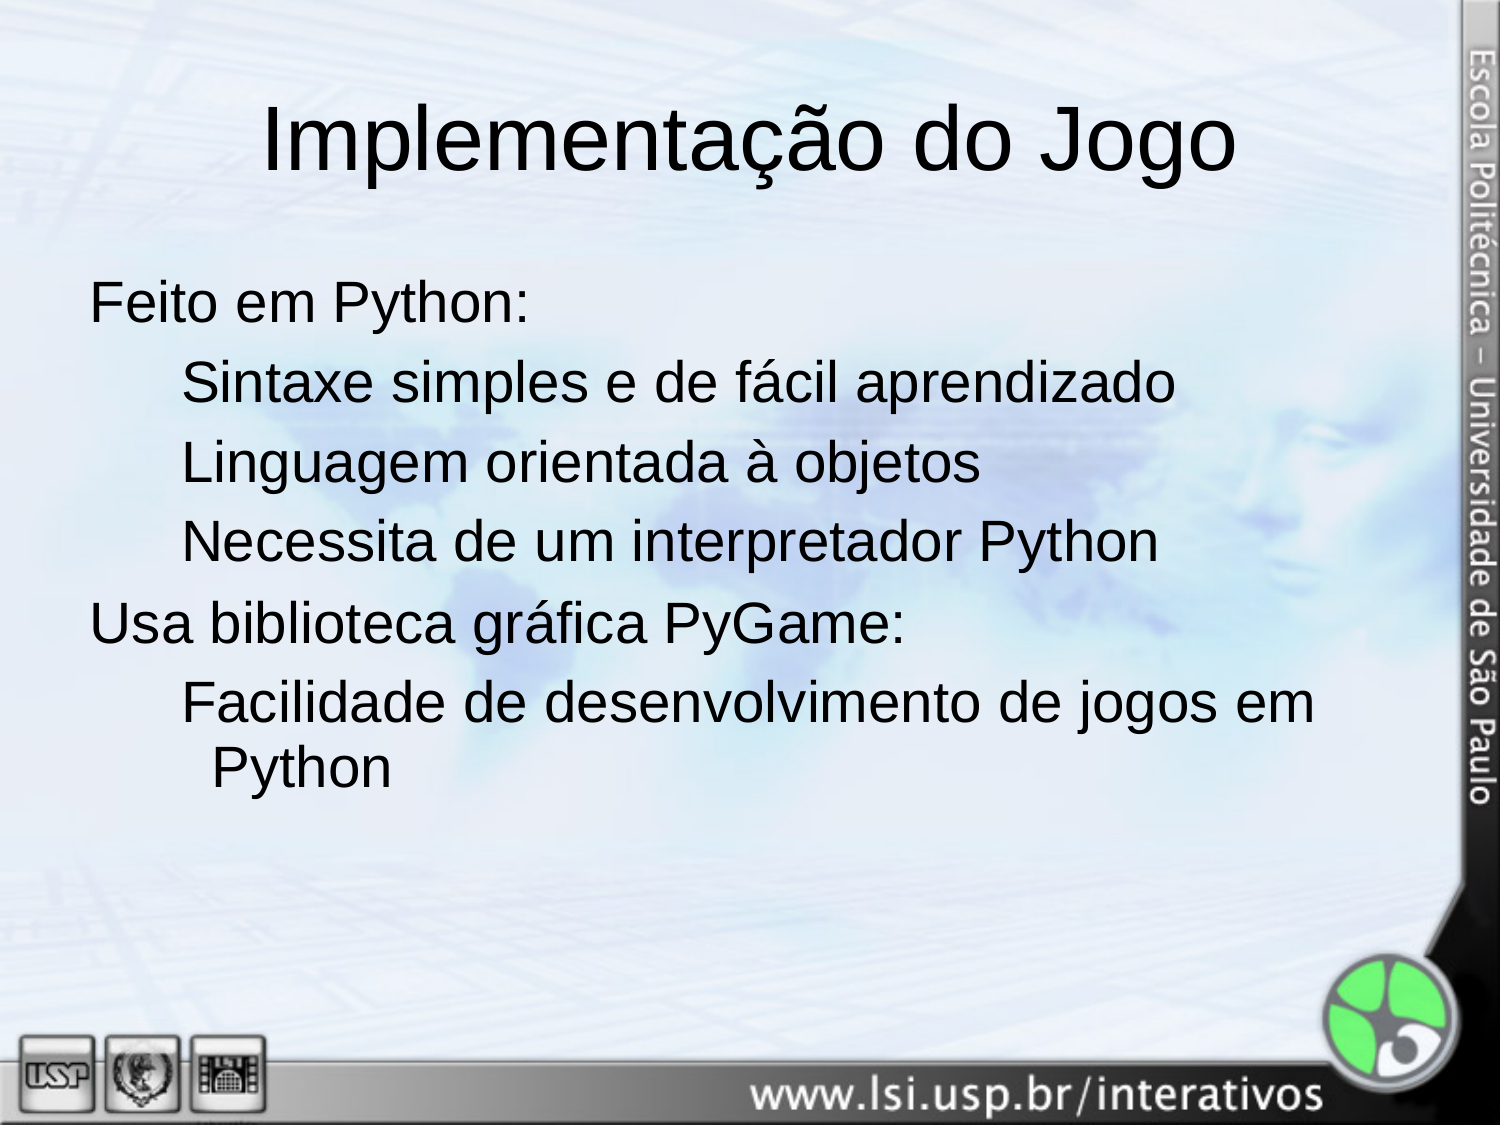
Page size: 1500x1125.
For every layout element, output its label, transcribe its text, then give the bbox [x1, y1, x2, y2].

picture [0, 0, 1500, 1125]
title Implementação do Jogo [75, 45, 1426, 233]
list Feito em Python: Sintaxe simples e de fácil aprendizado Linguagem orientada à objetos Necessita de um interpretador Python Usa biblioteca gráfica PyGame: Facilidade de desenvolvimento de jogos em Python [75, 262, 1426, 1006]
